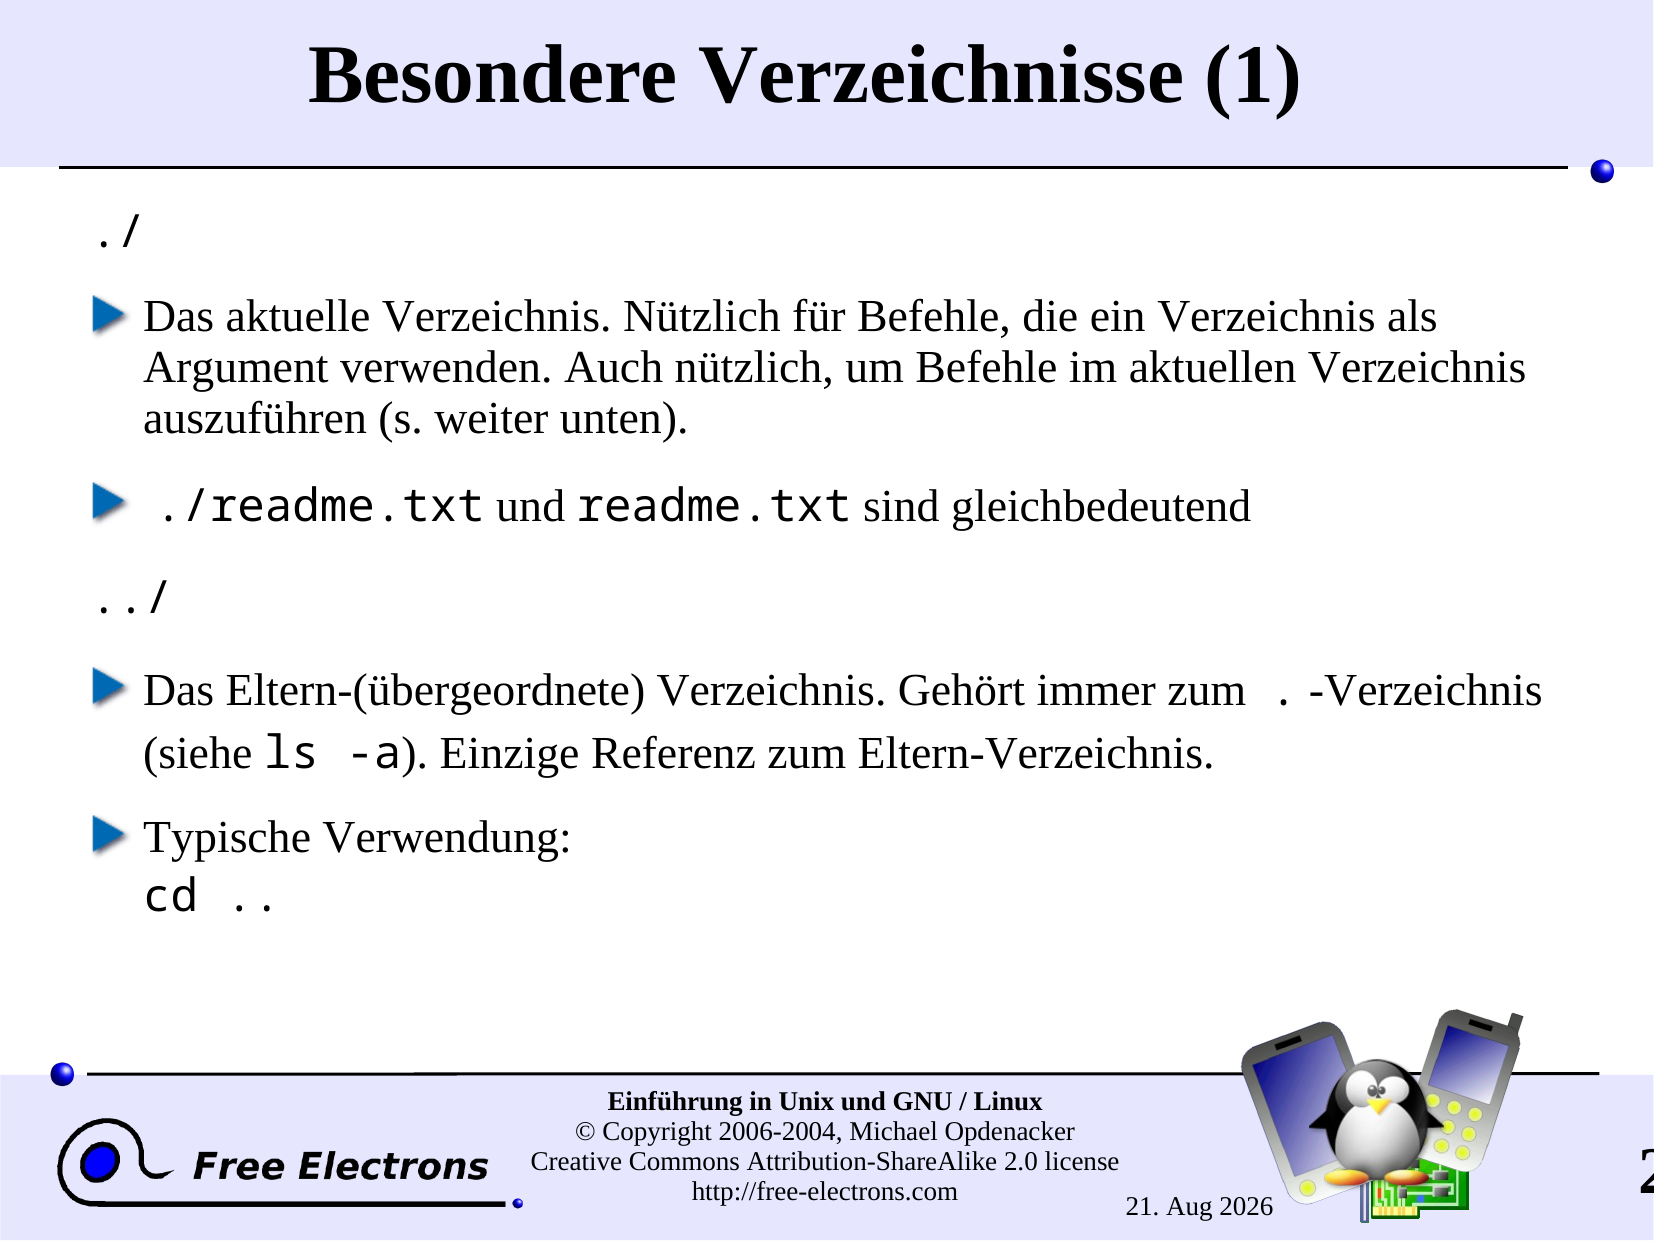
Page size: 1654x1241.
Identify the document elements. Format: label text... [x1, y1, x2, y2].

list ./ Das aktuelle Verzeichnis. Nützlich für Befehle, die ein Verzeichnis als Argument verwenden. Auch nützlich, um Befehle im aktuellen Verzeichnis auszuführen (s. weiter unten). ./readme.txt und readme.txt sind gleichbedeutend ../ Das Eltern-(übergeordnete) Verzeichnis. Gehört immer zum . -Verzeichnis (siehe ls -a). Einzige Referenz zum Eltern-Verzeichnis. Typische Verwendung: cd .. [72, 198, 1571, 1017]
title Besondere Verzeichnisse (1) [60, 12, 1551, 138]
picture [50, 1107, 527, 1216]
picture [1225, 1017, 1537, 1241]
